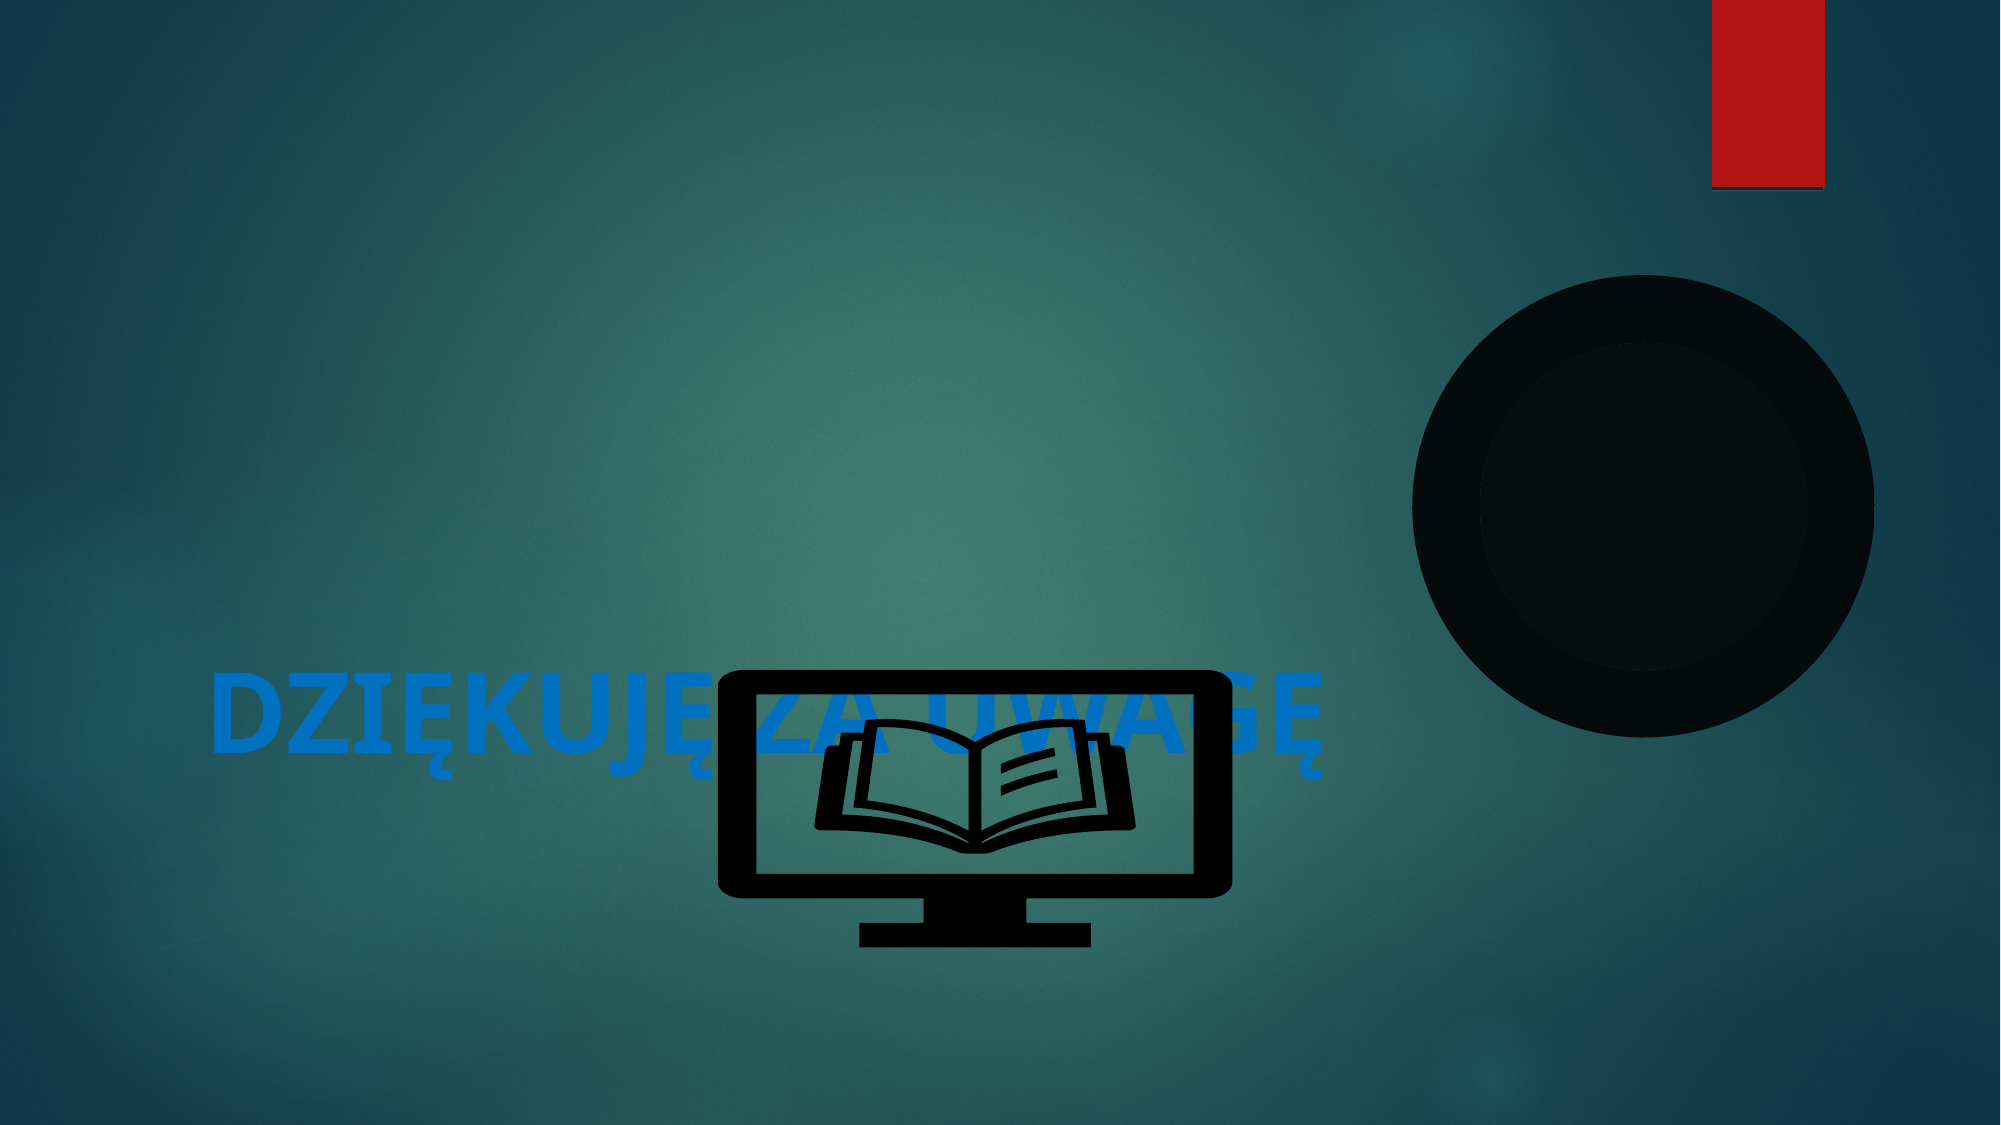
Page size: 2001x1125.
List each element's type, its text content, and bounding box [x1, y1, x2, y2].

title DZIĘKUJĘ ZA UWAGĘ [352, 152, 1638, 498]
picture [663, 610, 1287, 1007]
